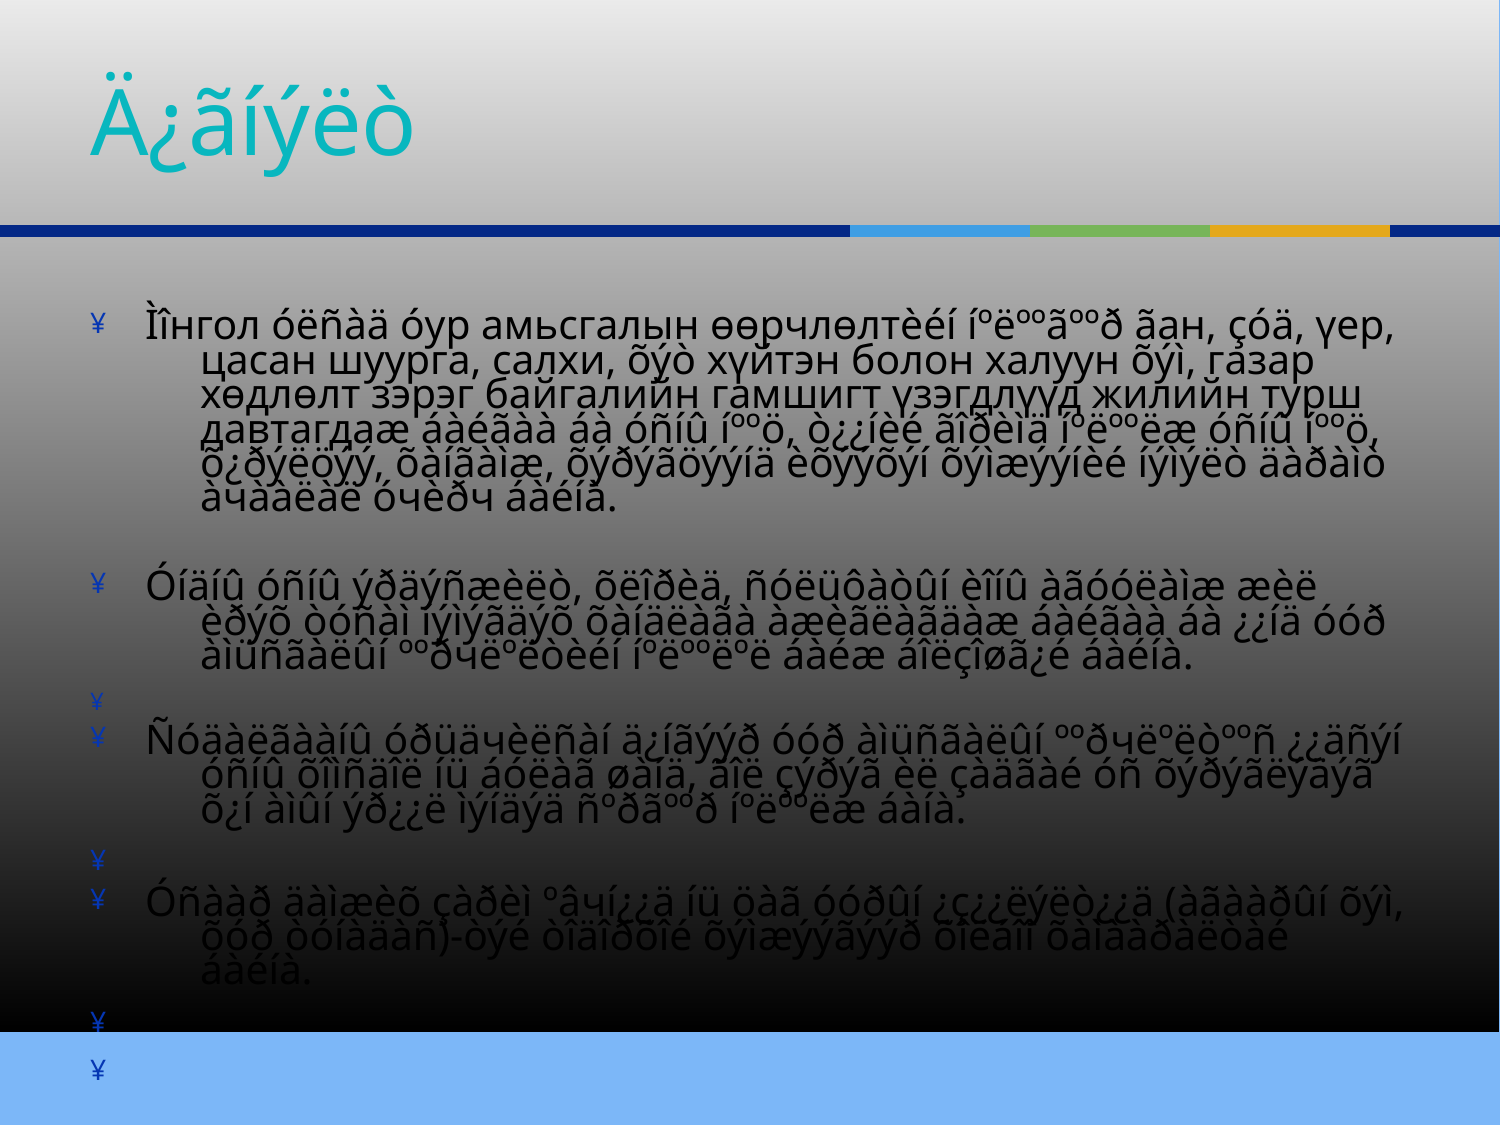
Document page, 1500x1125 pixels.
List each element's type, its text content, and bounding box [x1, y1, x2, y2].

list Ìîнгол óëñàä óур амьсгалын өөрчлөлтèéí íºëººãººð ãан, çóä, үер, цасан шуурга, салхи, õýò хүйтэн болон халуун õýì, газар хөдлөлт зэрэг байгалийн гамшигт үзэгдлүүд жилийн турш давтагдаæ áàéãàà áà óñíû íººö, ò¿¿íèé ãîðèìä íºëººëæ óñíû íººö, õ¿ðýëöýý, õàíãàìæ, õýðýãöýýíä èõýýõýí õýìæýýíèé íýìýëò äàðàìò àчààëàë óчèðч áàéíà. Óíäíû óñíû ýðäýñæèëò, õëîðèä, ñóëüôàòûí èîíû àãóóëàìæ æèë èðýõ òóñàì íýìýãäýõ õàíäëàãà àæèãëàãäàæ áàéãàà áà ¿¿íä óóð àìüñãàëûí ººðчëºëòèéí íºëººëºë áàéæ áîëçîøã¿é áàéíà. Ñóäàëãààíû óðüäчèëñàí ä¿íãýýð óóð àìüñãàëûí ººðчëºëòººñ ¿¿äñýí óñíû õîìñäîë íü áóëàã øàíä, ãîë çýðýã èë çàäãàé óñ õýðýãëýäýã õ¿í àìûí ýð¿¿ë ìýíäýä ñºðãººð íºëººëæ áàíà. Óñààð äàìæèõ çàðèì ºâчí¿¿ä íü öàã óóðûí ¿ç¿¿ëýëò¿¿ä (àãààðûí õýì, õóð òóíàäàñ)-òýé òîäîðõîé õýìæýýãýýð õîëáîî õàìààðàëòàé áàéíà. [75, 246, 1426, 1006]
title Ä¿ãíýëò [75, 24, 1426, 213]
